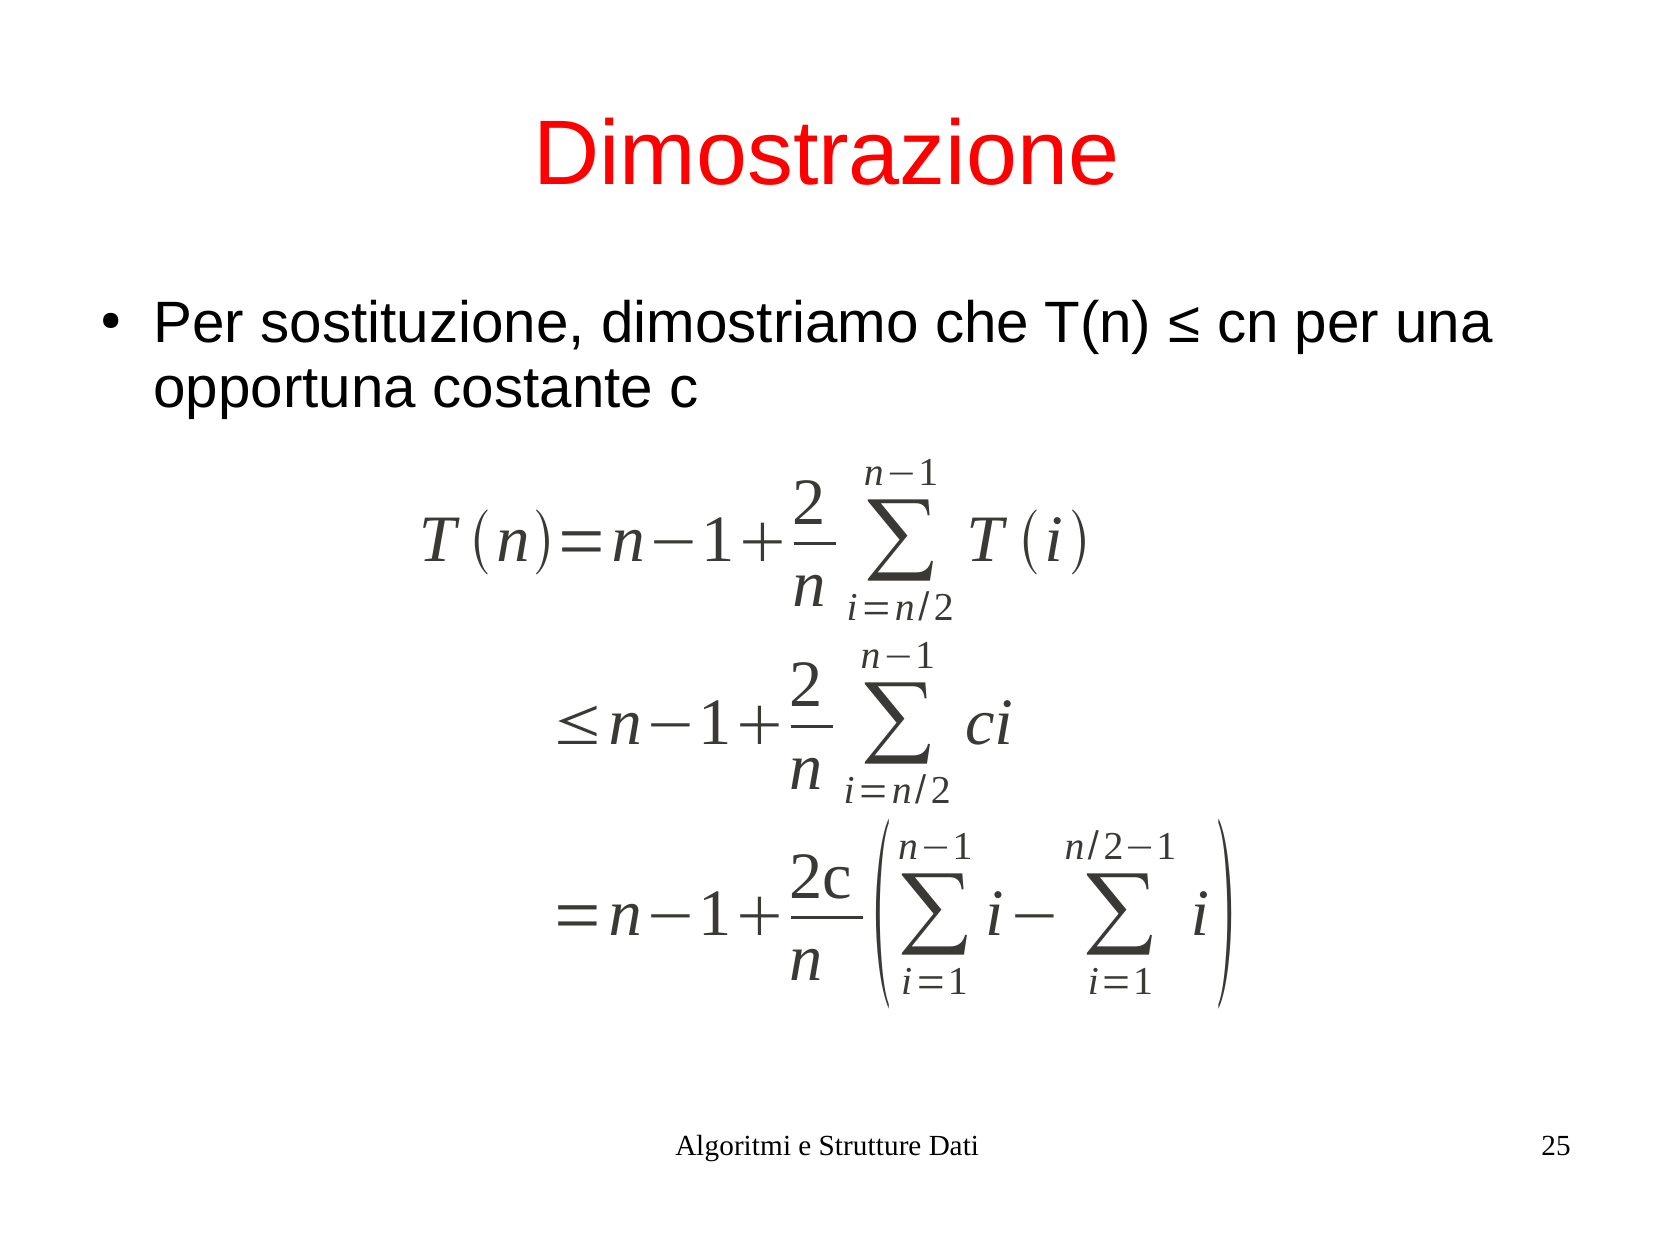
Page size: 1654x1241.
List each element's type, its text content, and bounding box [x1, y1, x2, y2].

title Dimostrazione [82, 49, 1571, 257]
list Per sostituzione, dimostriamo che T(n) ≤ cn per una opportuna costante c [82, 290, 1571, 1109]
chart [412, 450, 1243, 1013]
